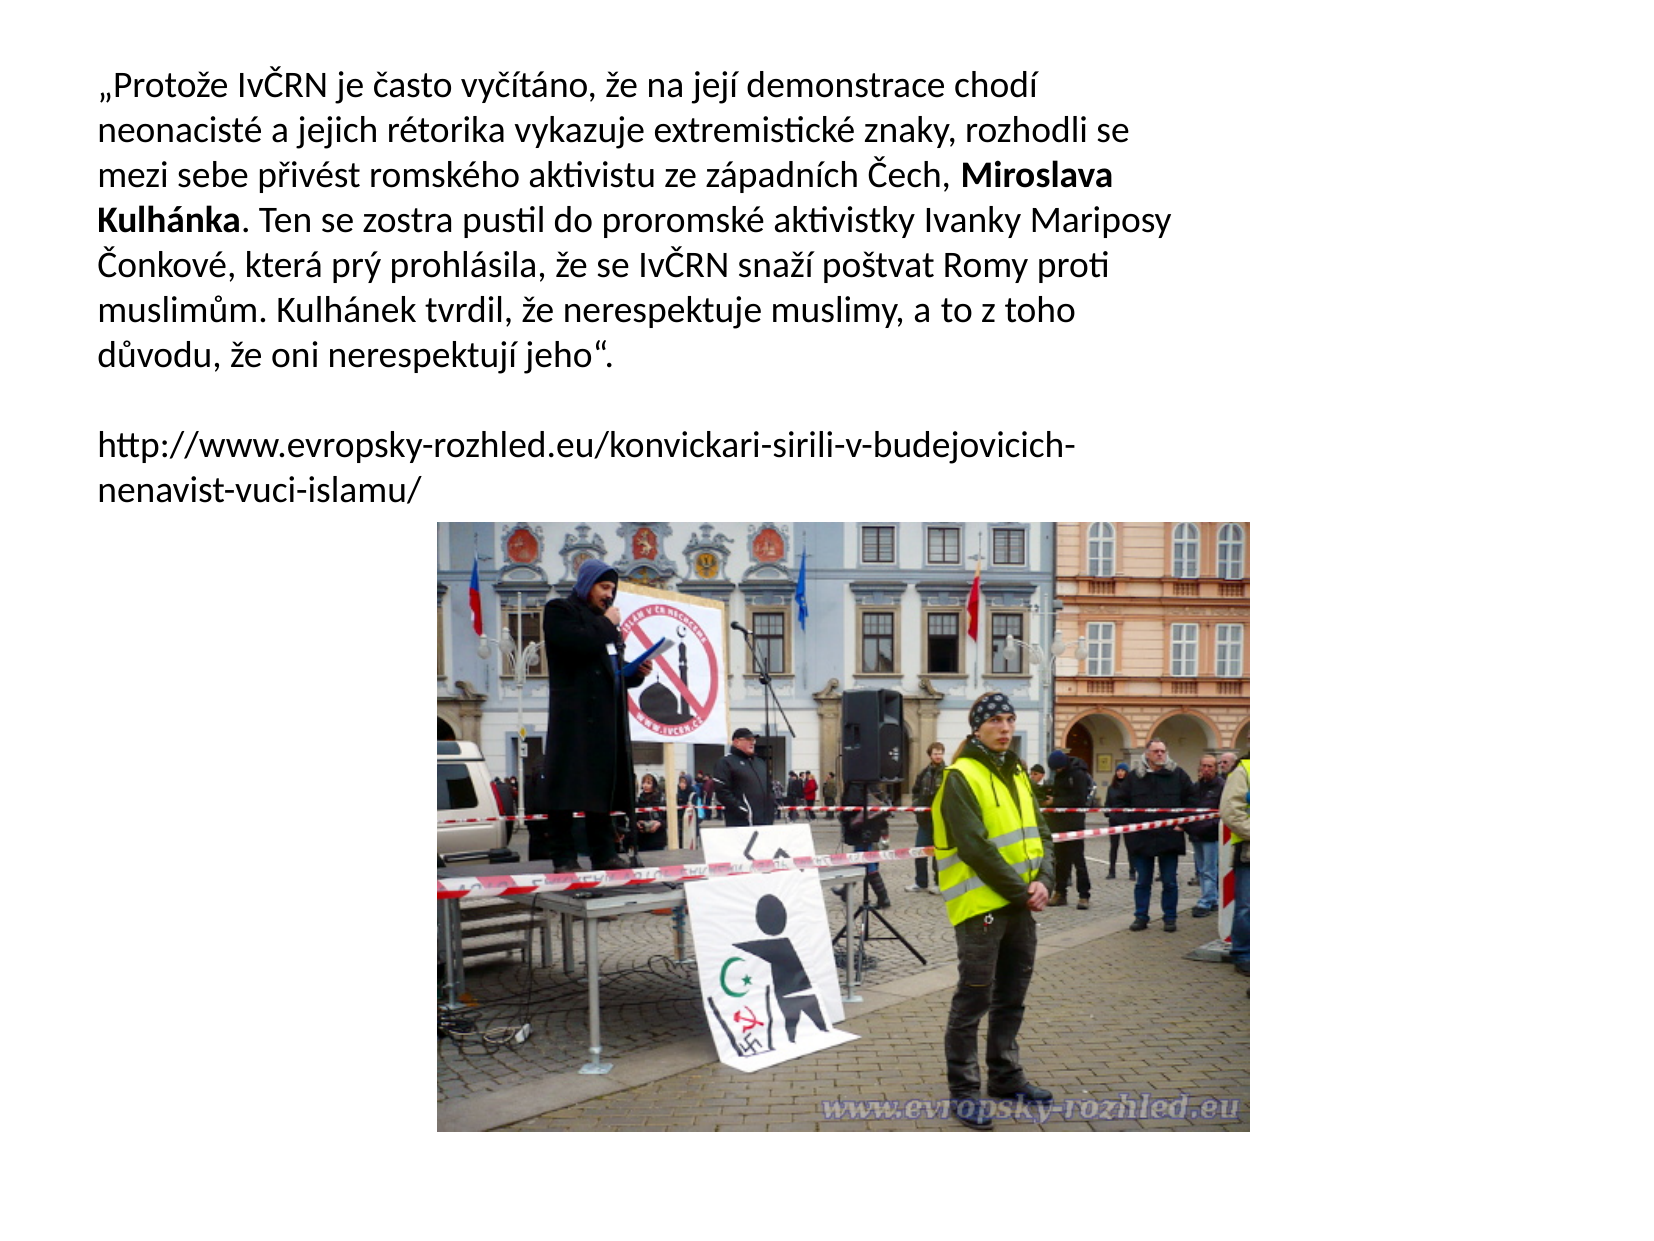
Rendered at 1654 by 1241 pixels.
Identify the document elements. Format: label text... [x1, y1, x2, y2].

text_box „Protože IvČRN je často vyčítáno, že na její demonstrace chodí neonacisté a jejich rétorika vykazuje extremistické znaky, rozhodli se mezi sebe přivést romského aktivistu ze západních Čech, Miroslava Kulhánka. Ten se zostra pustil do proromské aktivistky Ivanky Mariposy Čonkové, která prý prohlásila, že se IvČRN snaží poštvat Romy proti muslimům. Kulhánek tvrdil, že nerespektuje muslimy, a to z toho důvodu, že oni nerespektují jeho“. http://www.evropsky-rozhled.eu/konvickari-sirili-v-budejovicich-nenavist-vuci-islamu/ [82, 52, 1205, 518]
picture [437, 522, 1250, 1132]
